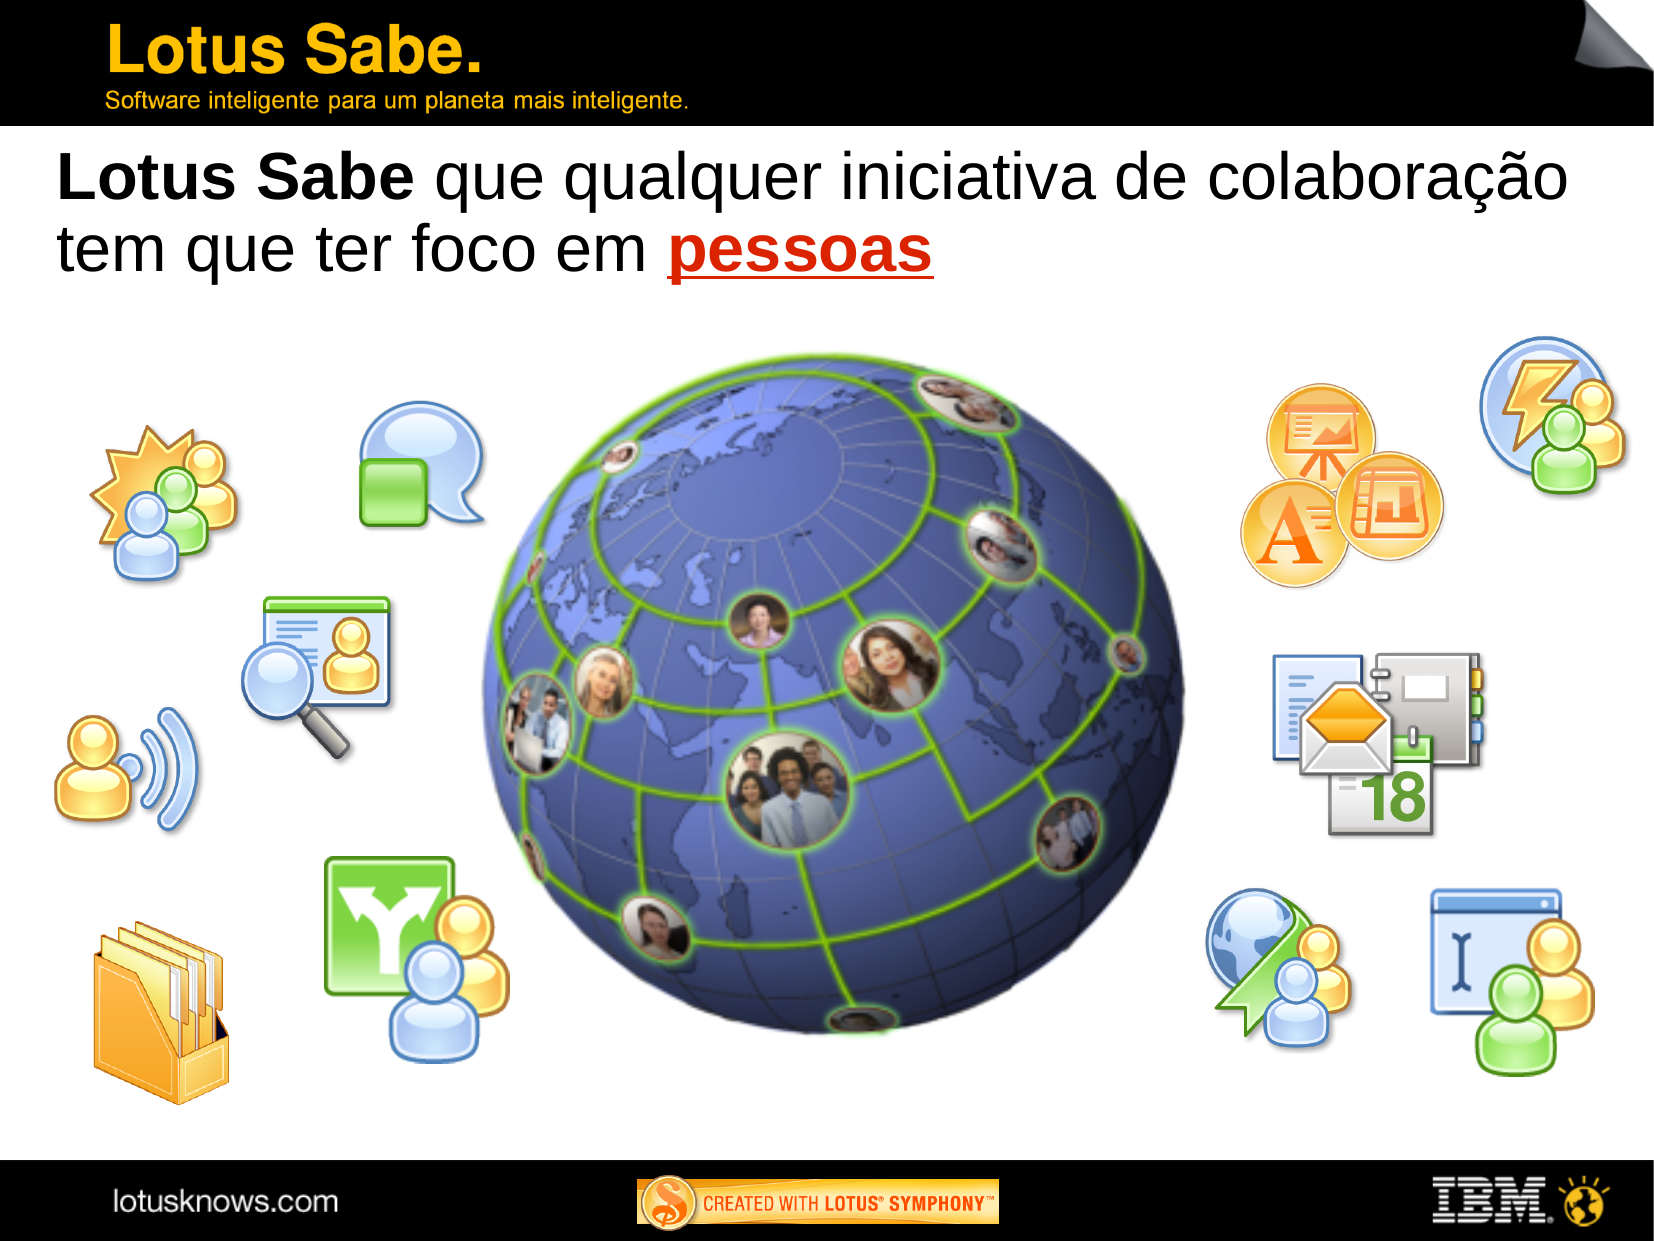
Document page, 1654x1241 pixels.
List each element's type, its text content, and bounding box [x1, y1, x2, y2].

title Lotus Sabe que qualquer iniciativa de colaboração tem que ter foco em pessoas [56, 140, 1595, 287]
picture [88, 915, 237, 1111]
picture [1269, 649, 1491, 843]
picture [1202, 885, 1359, 1054]
picture [1427, 885, 1595, 1077]
picture [1240, 383, 1447, 591]
picture [0, 0, 1654, 126]
picture [88, 422, 402, 770]
picture [50, 688, 207, 857]
picture [1476, 333, 1633, 502]
picture [0, 1160, 1654, 1241]
picture [324, 295, 1199, 1115]
